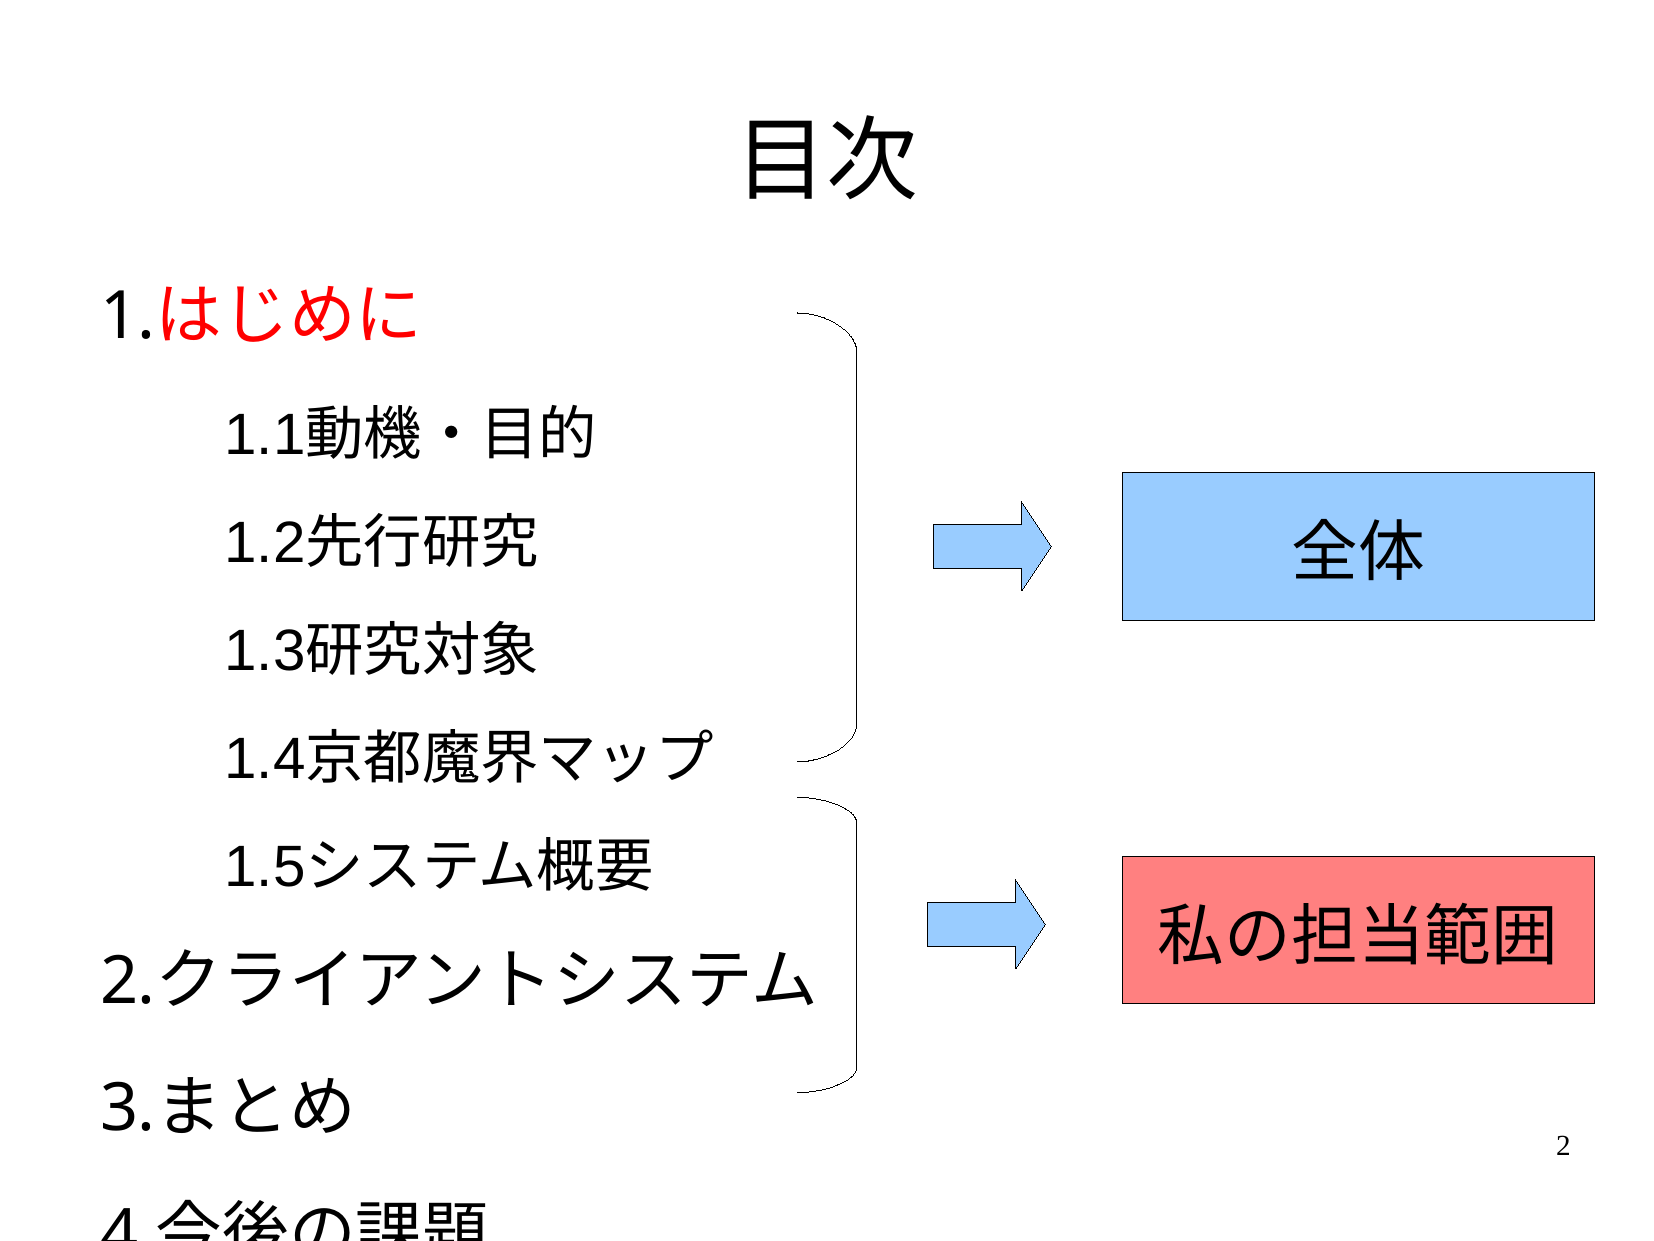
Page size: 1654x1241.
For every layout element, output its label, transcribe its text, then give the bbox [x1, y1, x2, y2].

title 目次 [82, 49, 1571, 257]
list はじめに 1.1動機・目的 1.2先行研究 1.3研究対象 1.4京都魔界マップ 1.5システム概要 クライアントシステム まとめ 今後の課題 [82, 260, 1571, 1065]
text_box [933, 501, 1052, 591]
text_box 全体 [1122, 472, 1595, 621]
text_box 私の担当範囲 [1122, 856, 1595, 1004]
text_box [927, 879, 1046, 969]
